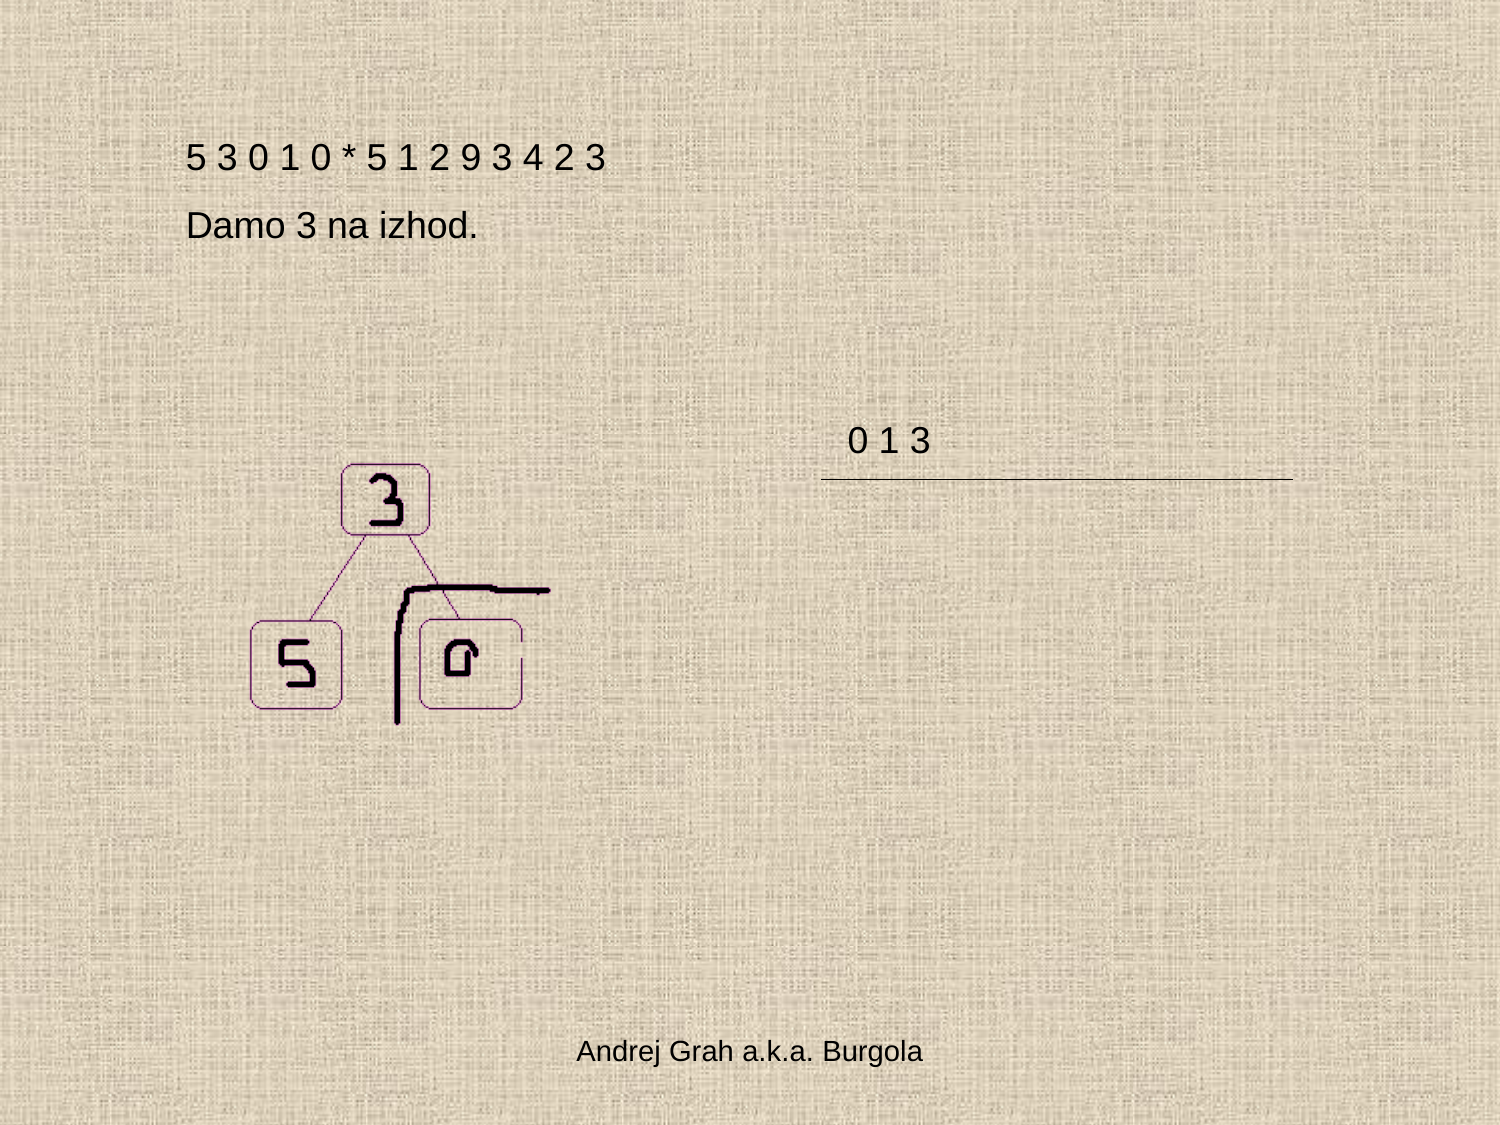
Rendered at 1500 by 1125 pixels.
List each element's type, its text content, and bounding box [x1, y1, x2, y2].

text_box Andrej Grah a.k.a. Burgola [512, 1024, 988, 1103]
text_box 0 1 3 [832, 408, 1258, 470]
text_box 5 3 0 1 0 * 5 1 2 9 3 4 2 3 Damo 3 na izhod. [171, 125, 1235, 255]
picture [0, 0, 1500, 1125]
